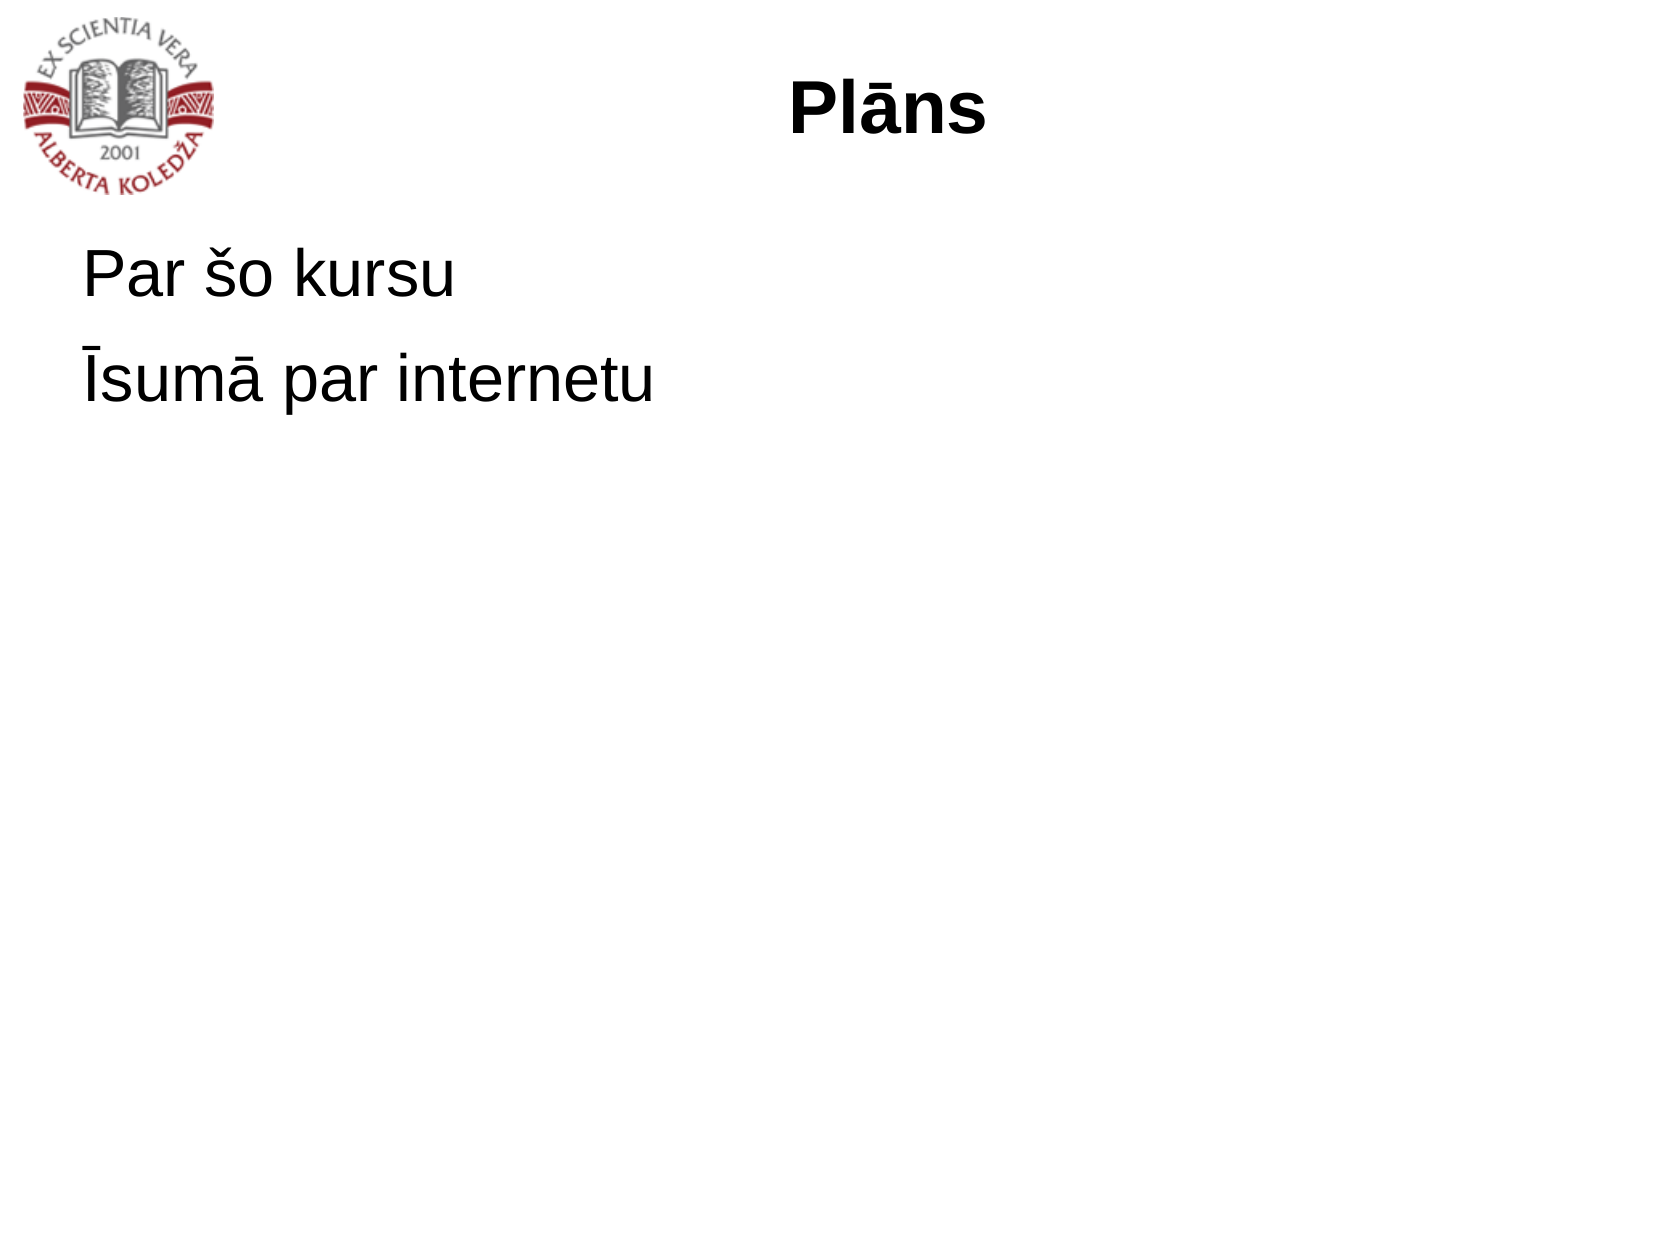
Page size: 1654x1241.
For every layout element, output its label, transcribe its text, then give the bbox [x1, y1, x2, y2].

list Par šo kursu Īsumā par internetu [82, 236, 1569, 1107]
title Plāns [206, 49, 1571, 166]
picture [23, 17, 214, 195]
